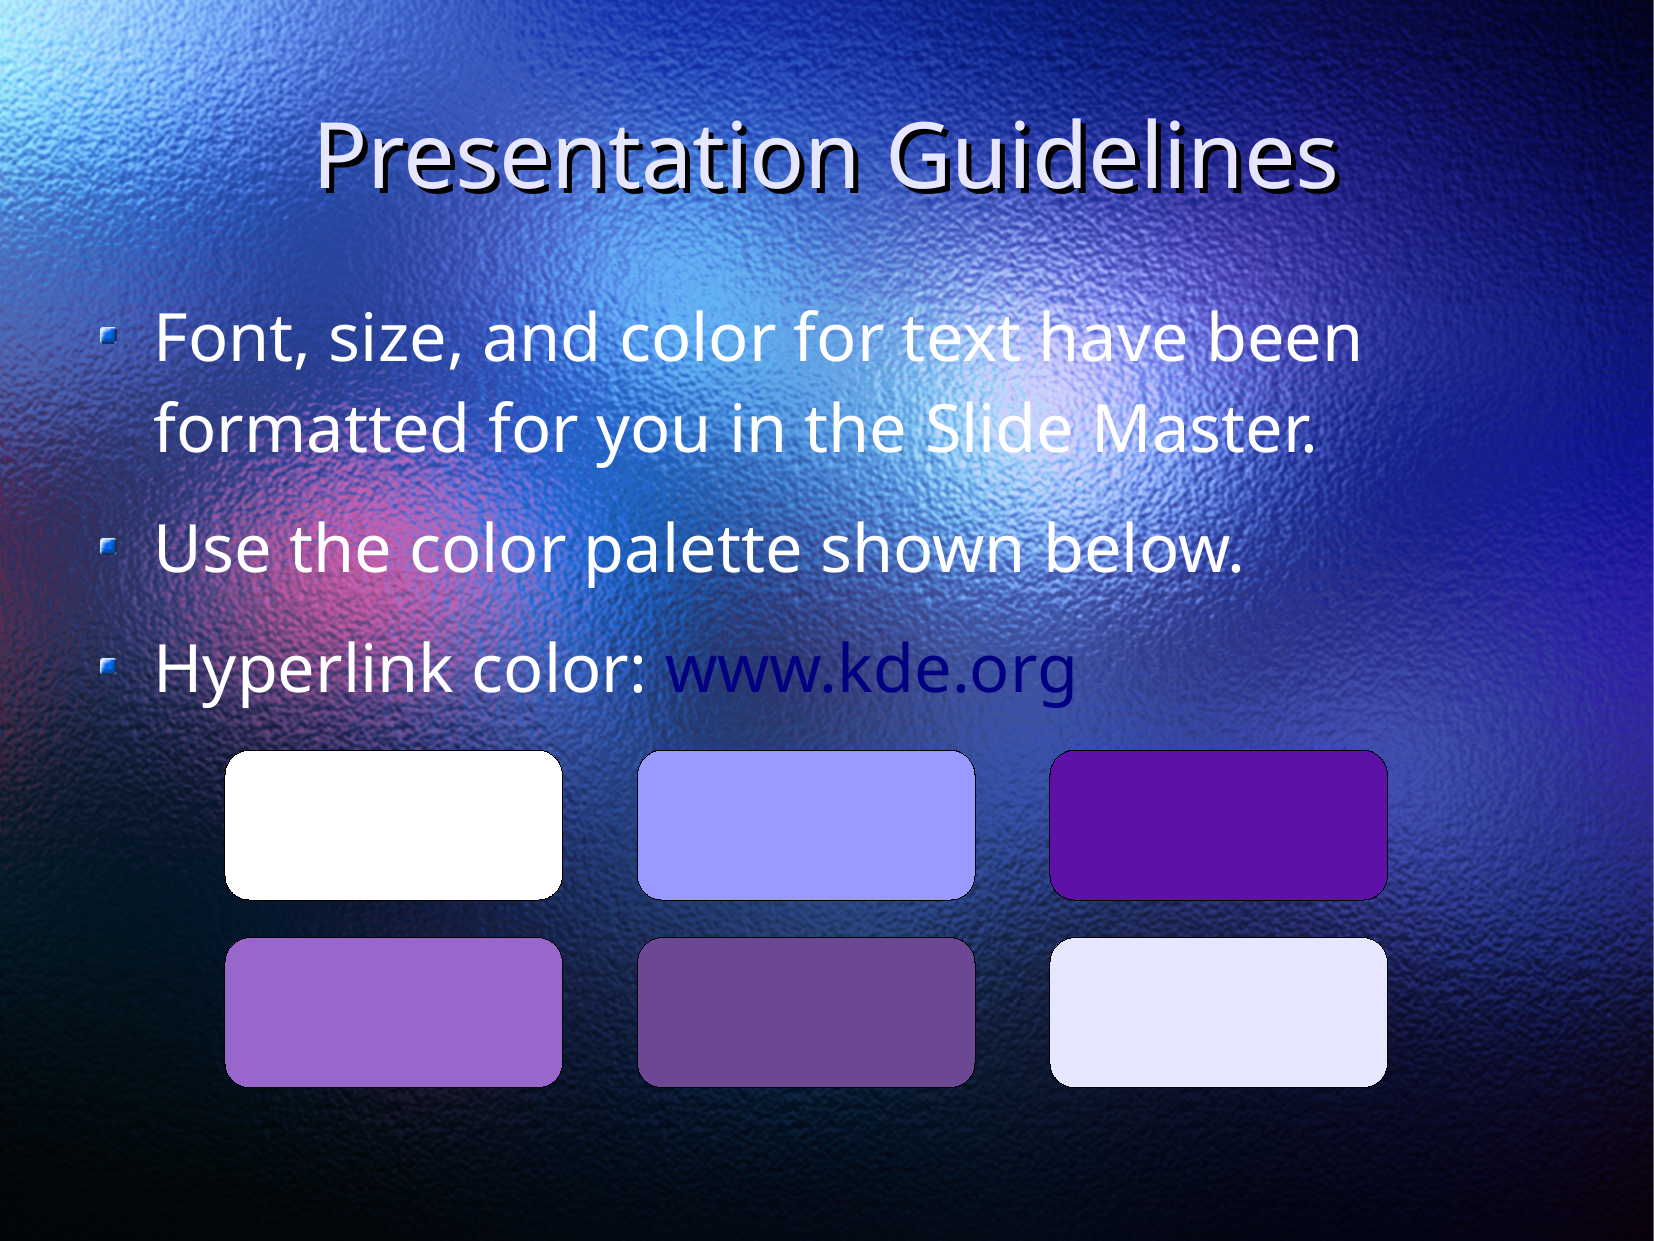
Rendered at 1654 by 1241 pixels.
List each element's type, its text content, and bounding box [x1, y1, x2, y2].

text_box [1049, 937, 1388, 1088]
text_box [637, 750, 976, 901]
text_box [1049, 750, 1388, 901]
text_box [224, 750, 563, 901]
title Presentation Guidelines [82, 49, 1571, 257]
list Font, size, and color for text have been formatted for you in the Slide Master. Use the color palette shown below. Hyperlink color: www.kde.org [82, 290, 1571, 1094]
text_box [637, 937, 976, 1088]
picture [0, 0, 1654, 1241]
text_box [224, 937, 563, 1088]
